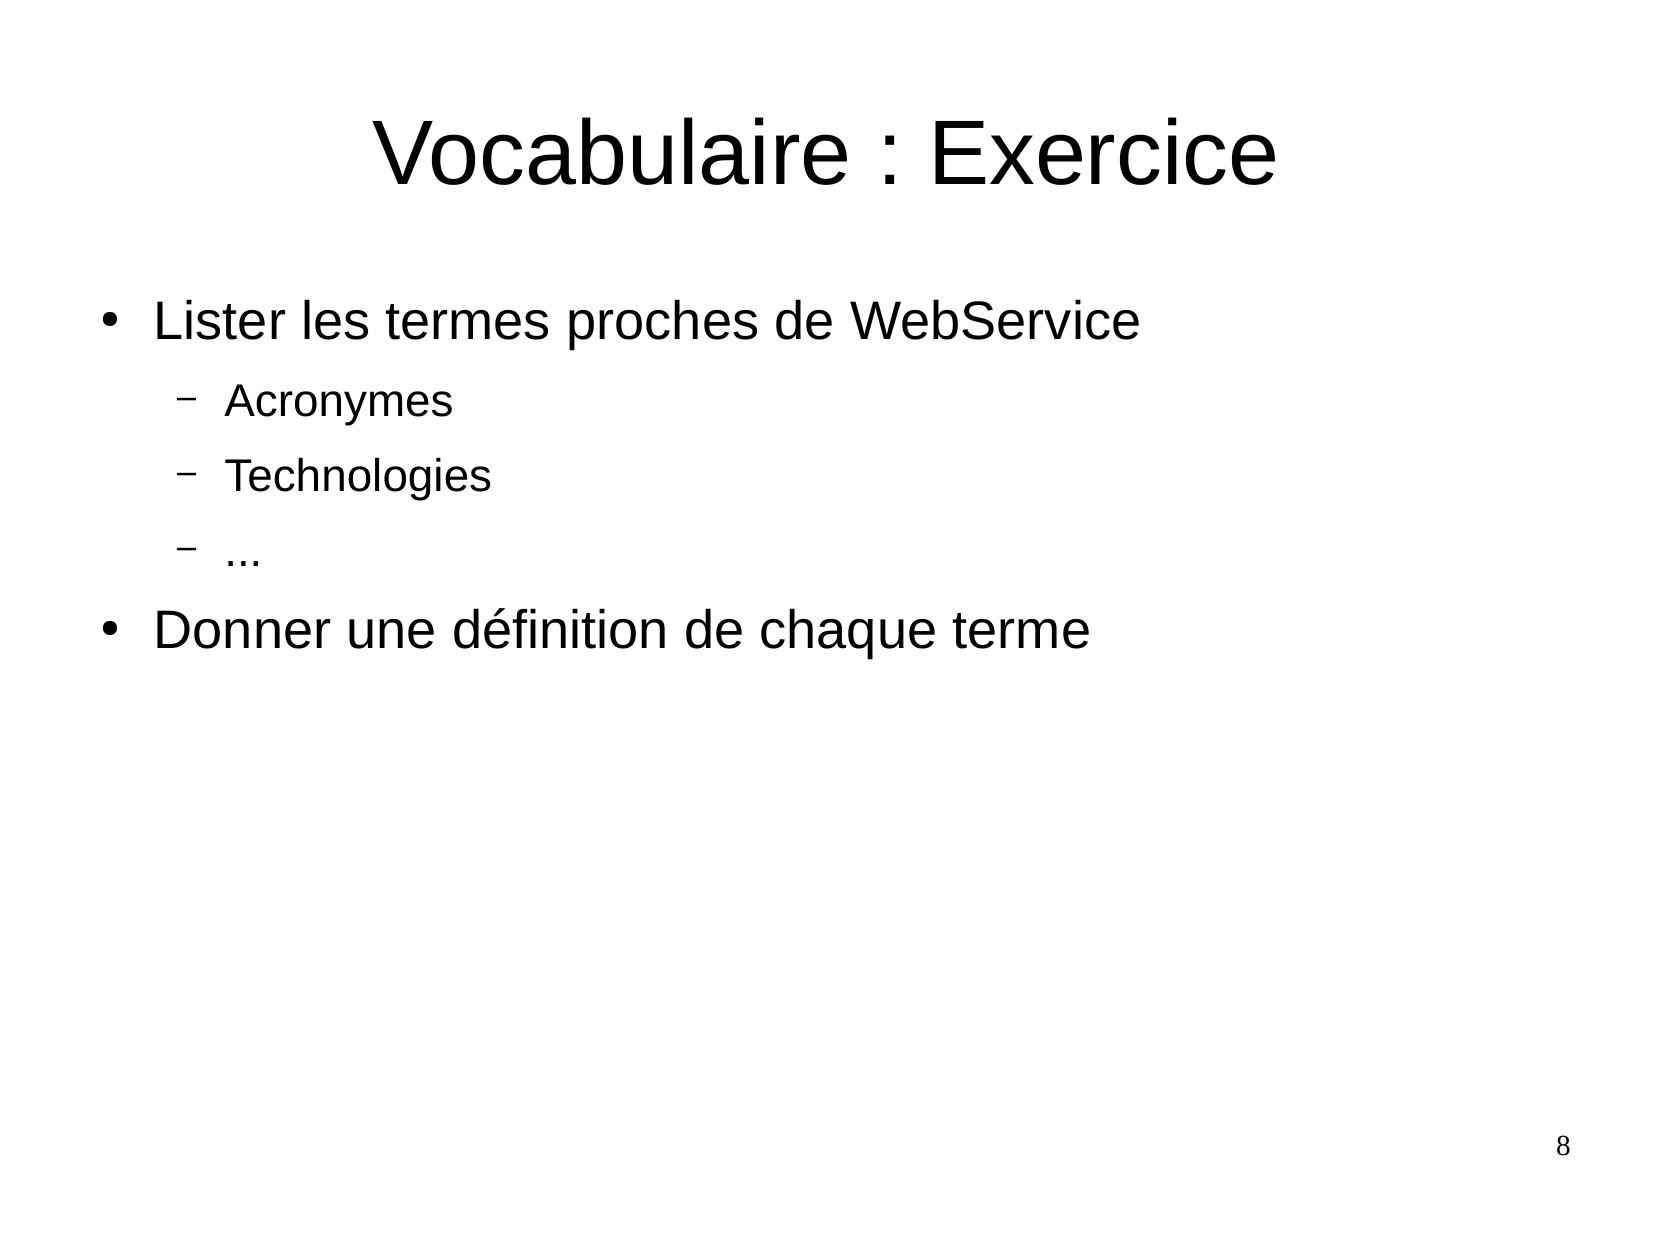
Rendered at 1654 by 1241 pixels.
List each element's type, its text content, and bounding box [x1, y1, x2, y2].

title Vocabulaire : Exercice [82, 56, 1571, 250]
list Lister les termes proches de WebService Acronymes Technologies ... Donner une définition de chaque terme [82, 290, 1571, 1094]
